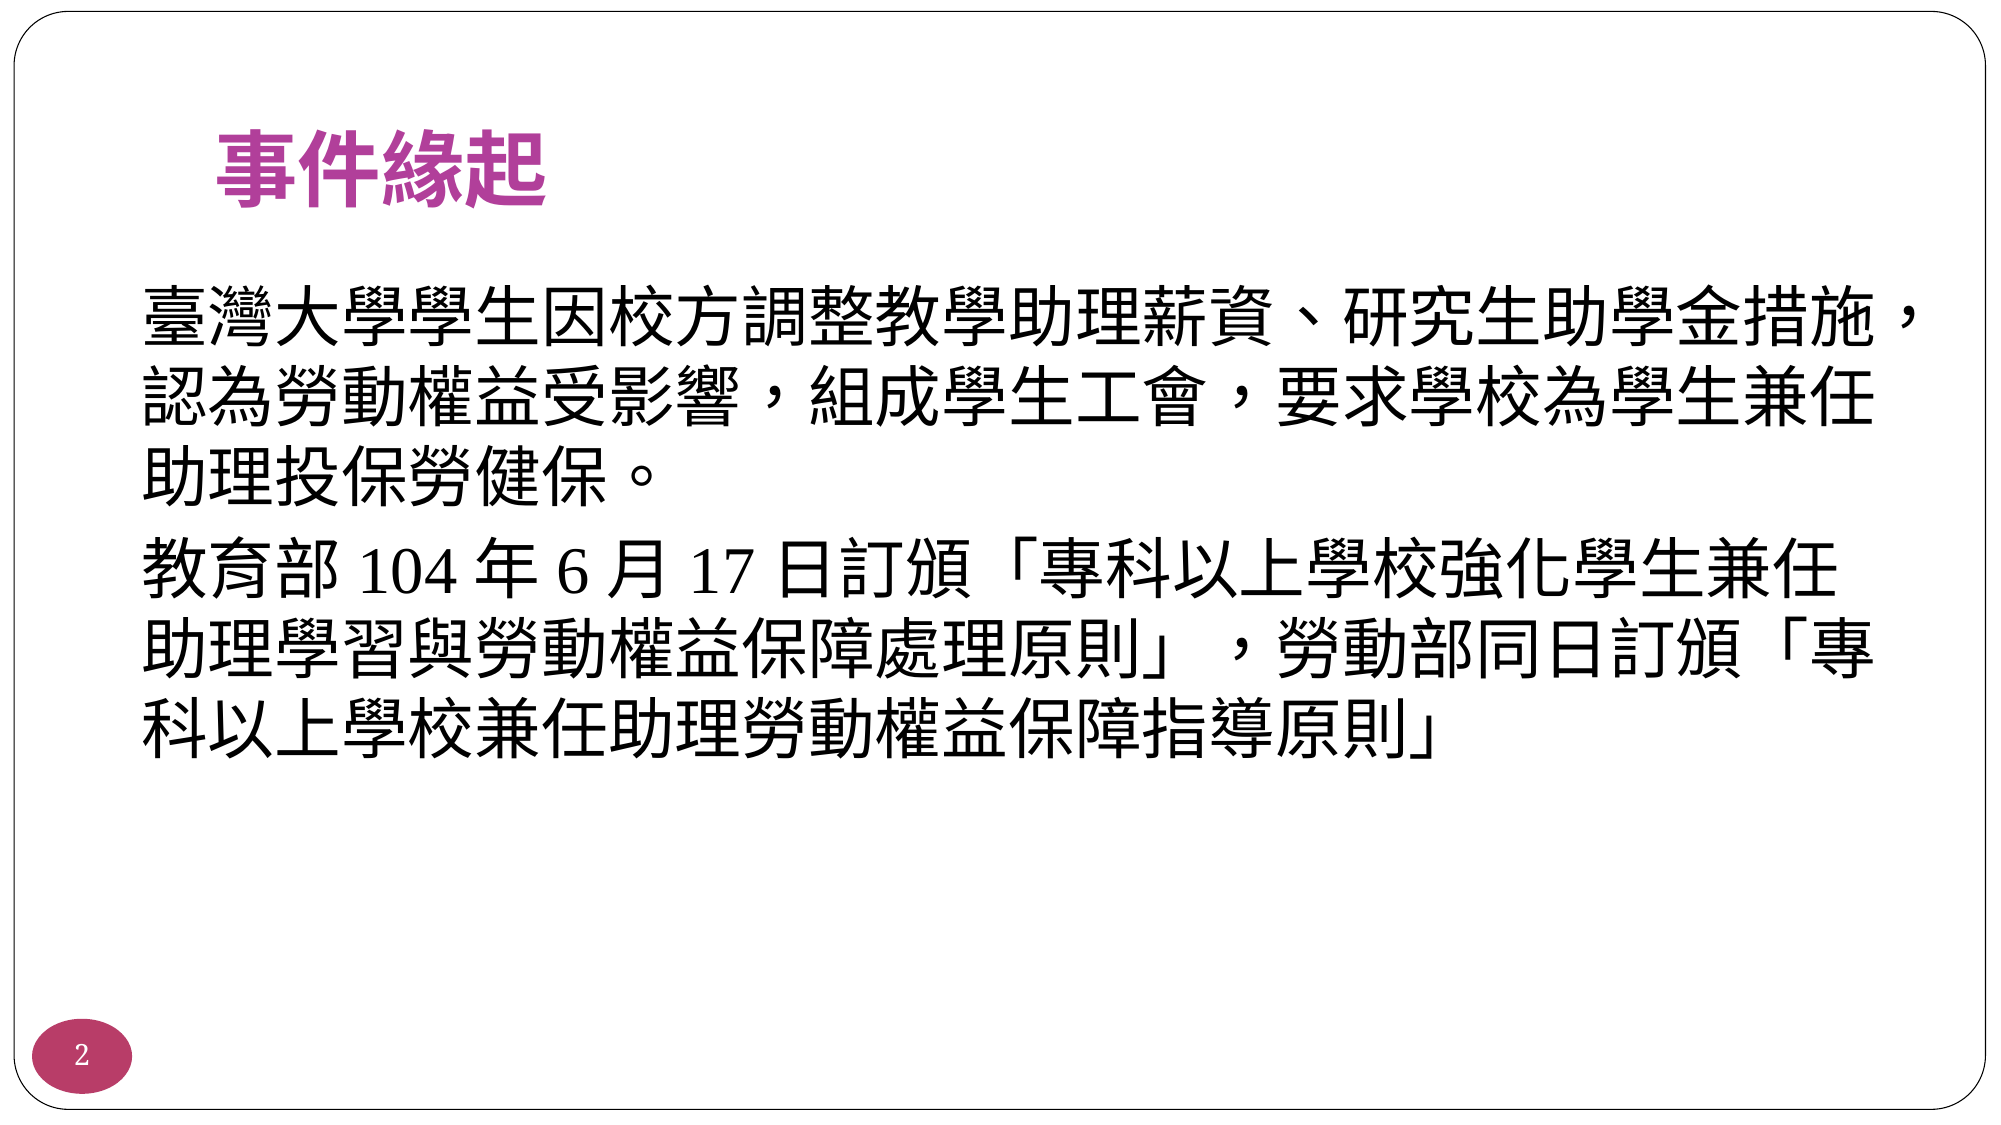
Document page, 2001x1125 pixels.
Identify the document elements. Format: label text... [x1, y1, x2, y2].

title 事件緣起 [200, 45, 1900, 233]
list 臺灣大學學生因校方調整教學助理薪資、研究生助學金措施，認為勞動權益受影響，組成學生工會，要求學校為學生兼任助理投保勞健保。 教育部104年6月17日訂頒「專科以上學校強化學生兼任助理學習與勞動權益保障處理原則」，勞動部同日訂頒「專科以上學校兼任助理勞動權益保障指導原則」 [126, 266, 1909, 1017]
text_box <編號> [32, 1018, 133, 1094]
